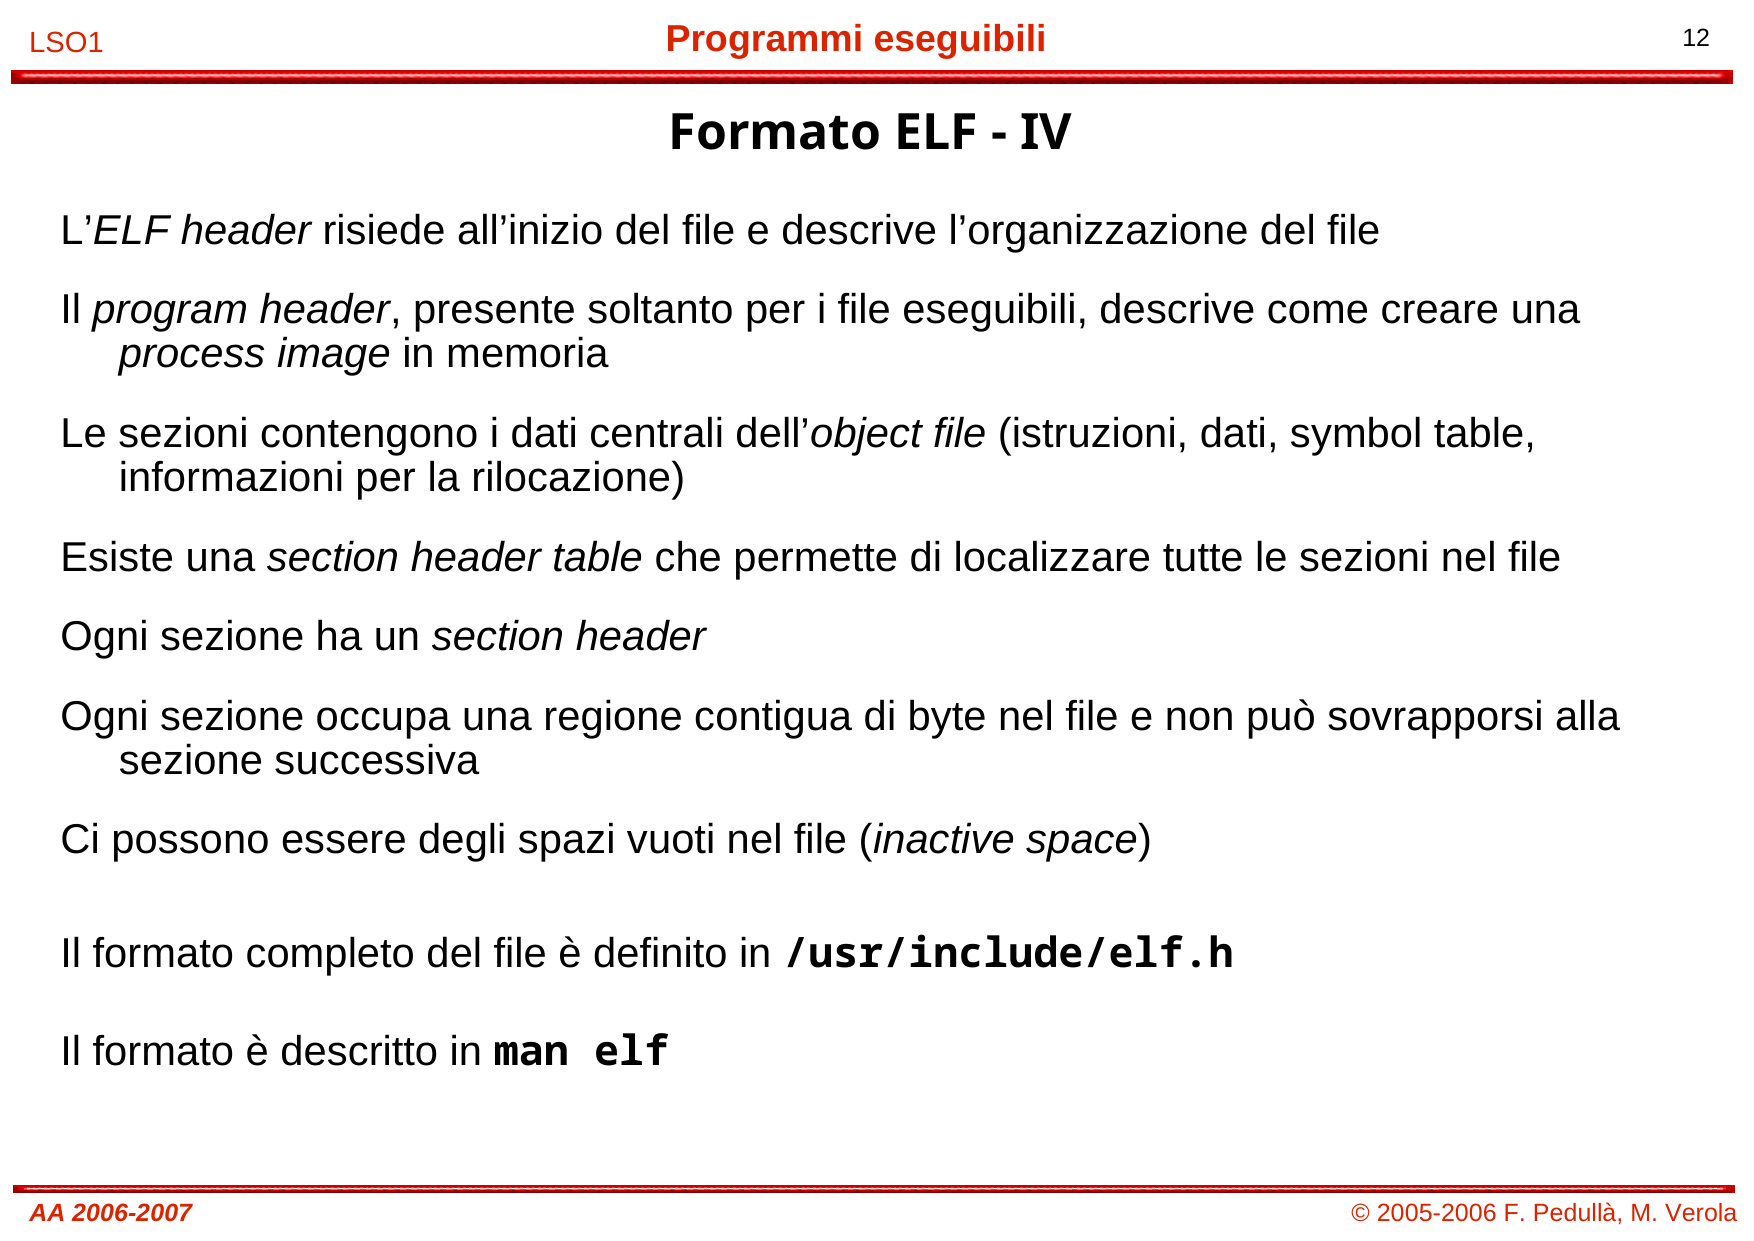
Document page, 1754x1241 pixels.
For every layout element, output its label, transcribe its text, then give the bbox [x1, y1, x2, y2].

list L’ELF header risiede all’inizio del file e descrive l’organizzazione del file Il program header, presente soltanto per i file eseguibili, descrive come creare una process image in memoria Le sezioni contengono i dati centrali dell’object file (istruzioni, dati, symbol table, informazioni per la rilocazione) Esiste una section header table che permette di localizzare tutte le sezioni nel file Ogni sezione ha un section header Ogni sezione occupa una regione contigua di byte nel file e non può sovrapporsi alla sezione successiva Ci possono essere degli spazi vuoti nel file (inactive space) Il formato completo del file è definito in /usr/include/elf.h Il formato è descritto in man elf [40, 200, 1678, 1074]
title Formato ELF - IV [389, 84, 1364, 180]
picture [13, 1185, 1735, 1193]
picture [11, 70, 1733, 84]
